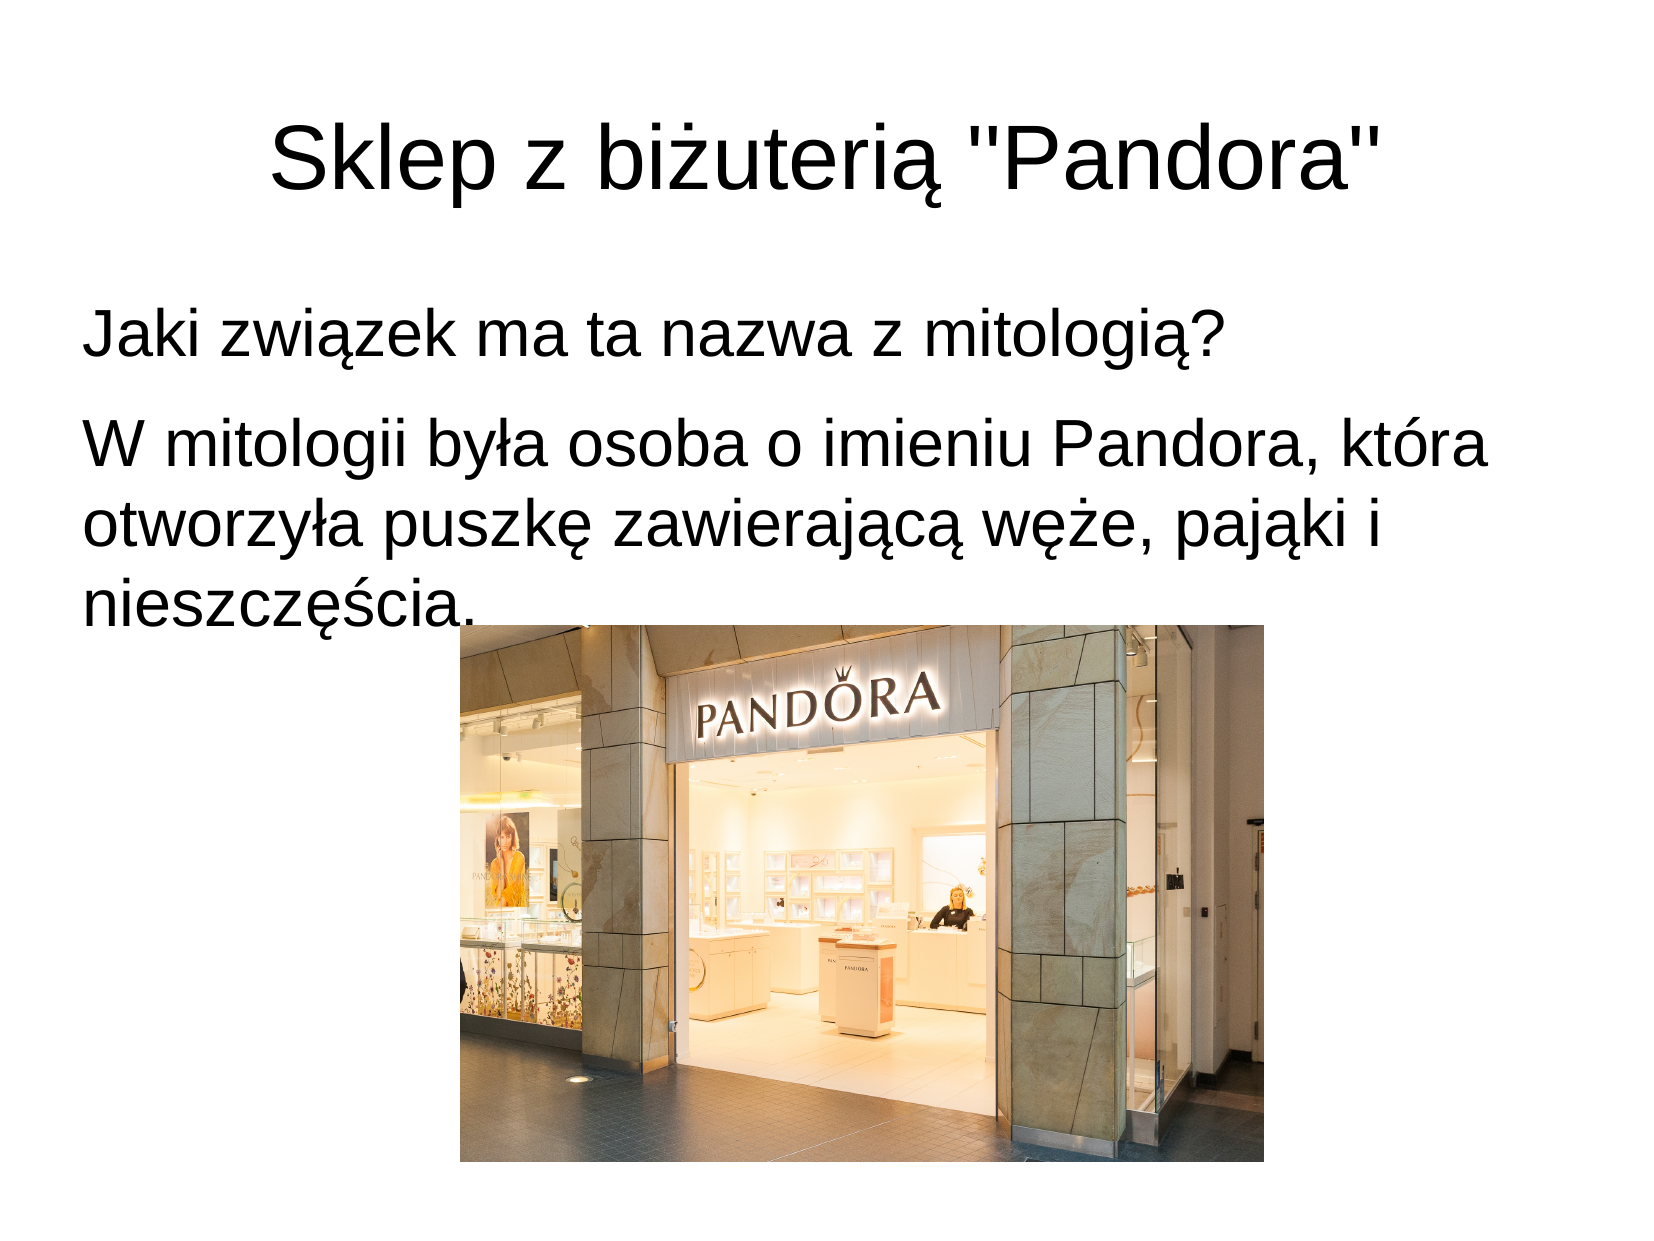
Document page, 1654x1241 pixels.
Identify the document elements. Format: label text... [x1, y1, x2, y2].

list Jaki związek ma ta nazwa z mitologią? W mitologii była osoba o imieniu Pandora, która otworzyła puszkę zawierającą węże, pająki i nieszczęścia. [82, 290, 1571, 1010]
title Sklep z biżuterią ''Pandora'' [82, 49, 1571, 257]
picture [460, 625, 1264, 1162]
